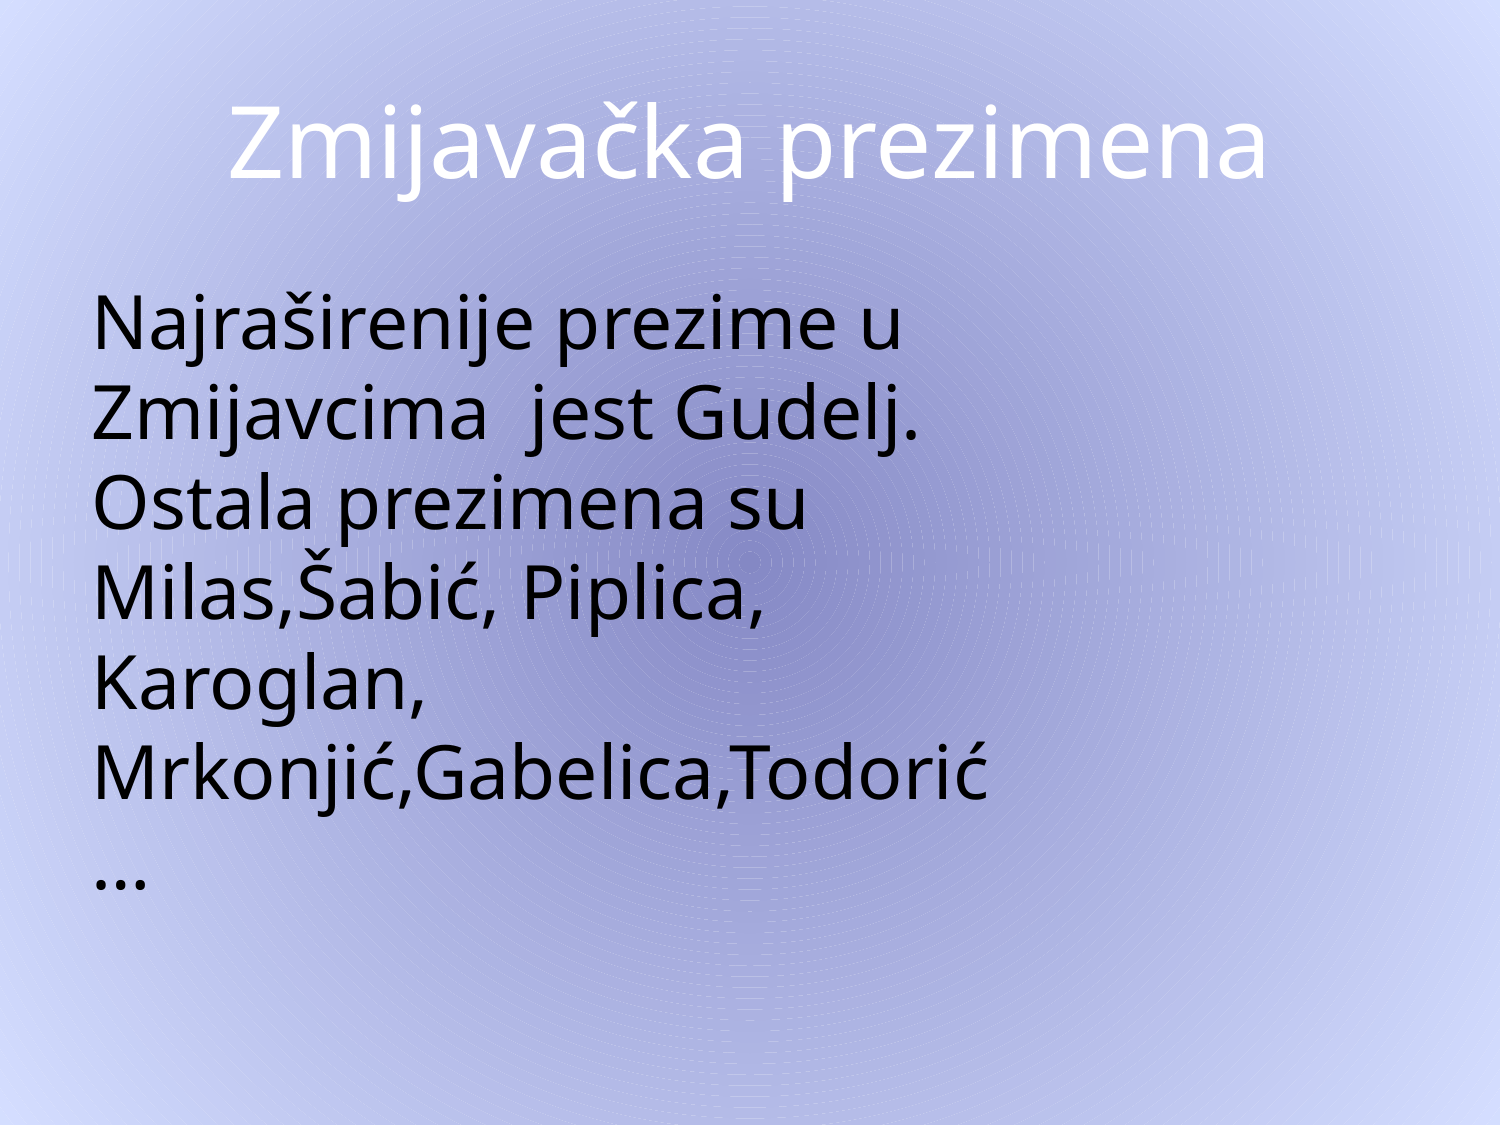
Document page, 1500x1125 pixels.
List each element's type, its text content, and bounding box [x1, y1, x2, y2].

text_box Najraširenije prezime u Zmijavcima jest Gudelj. Ostala prezimena su Milas,Šabić, Piplica, Karoglan, Mrkonjić,Gabelica,Todorić… [76, 267, 1058, 646]
title Zmijavačka prezimena [75, 45, 1426, 233]
